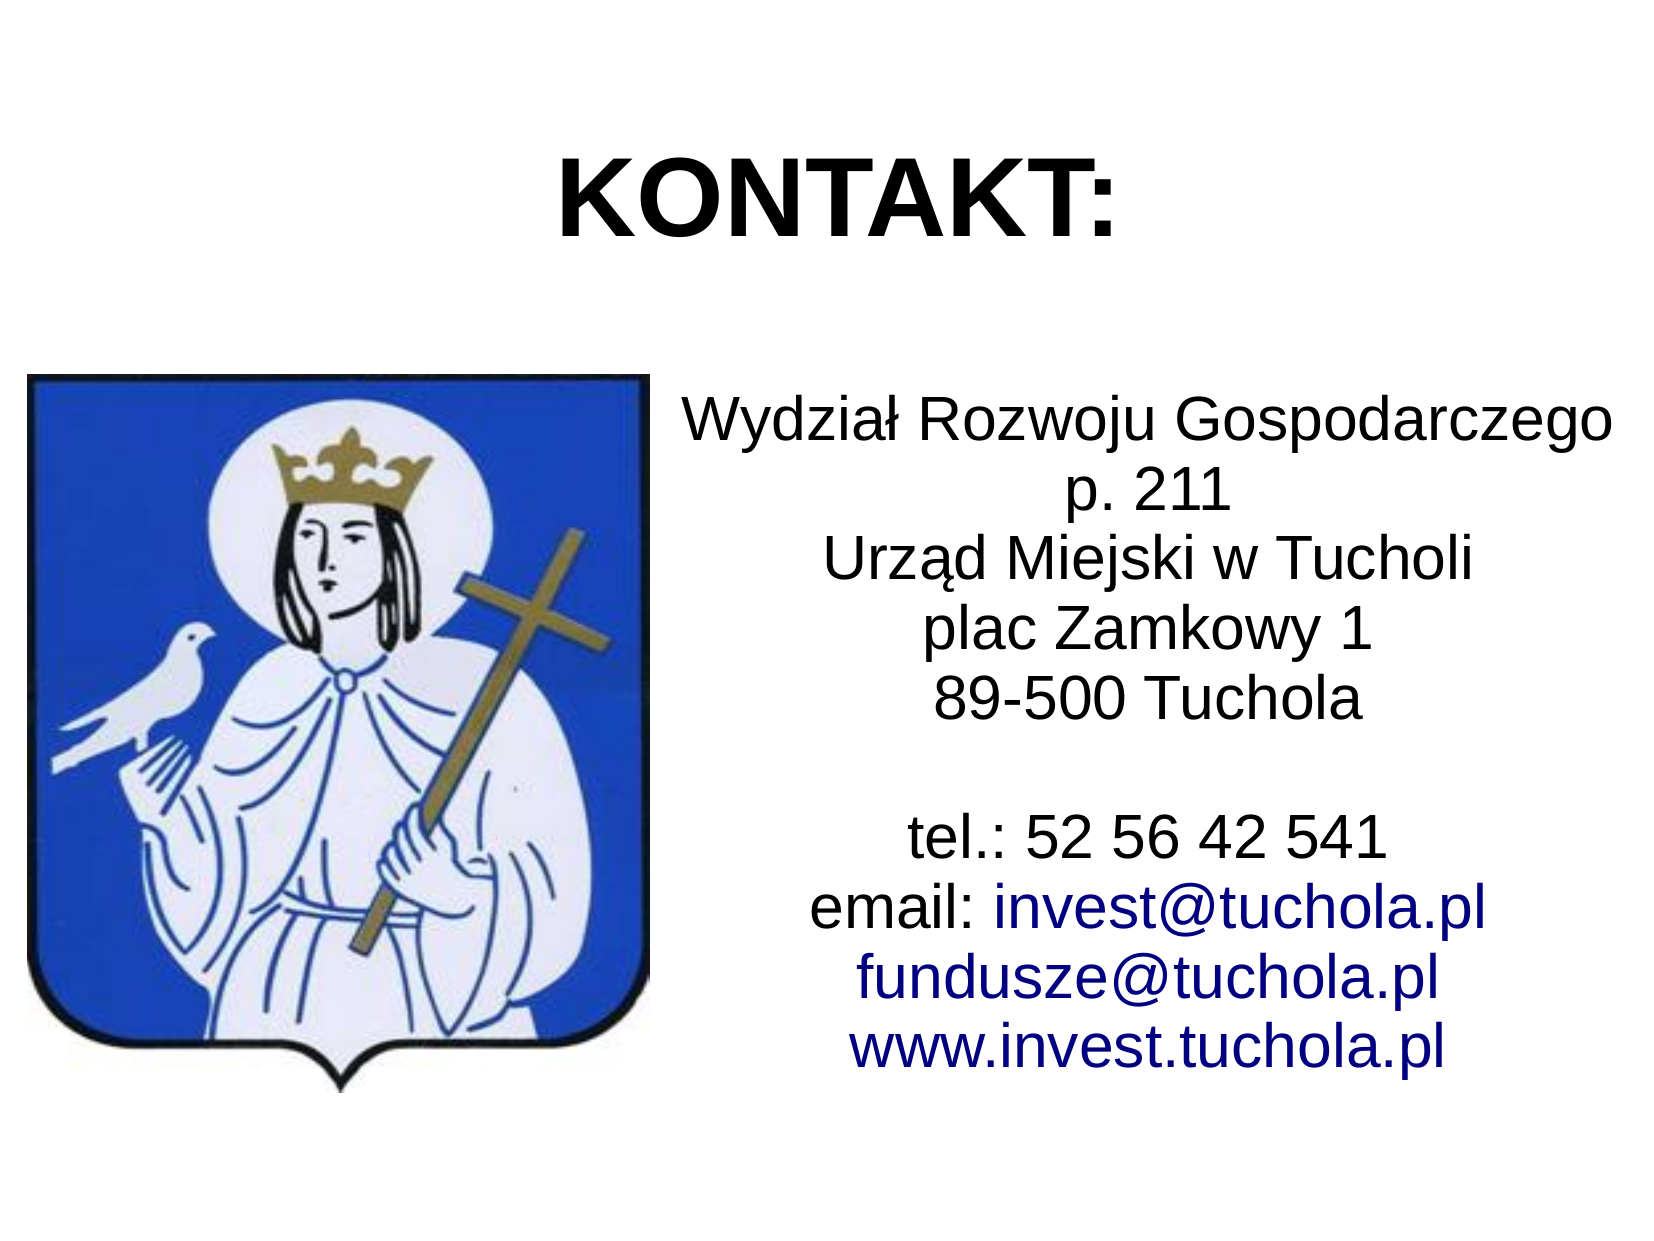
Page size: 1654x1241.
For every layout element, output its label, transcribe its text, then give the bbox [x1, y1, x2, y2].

subtitle Wydział Rozwoju Gospodarczego p. 211 Urząd Miejski w Tucholi plac Zamkowy 1 89-500 Tuchola tel.: 52 56 42 541 email: invest@tuchola.pl fundusze@tuchola.pl www.invest.tuchola.pl [614, 384, 1654, 1155]
picture [27, 374, 650, 1093]
text_box KONTAKT: [82, 59, 1595, 387]
